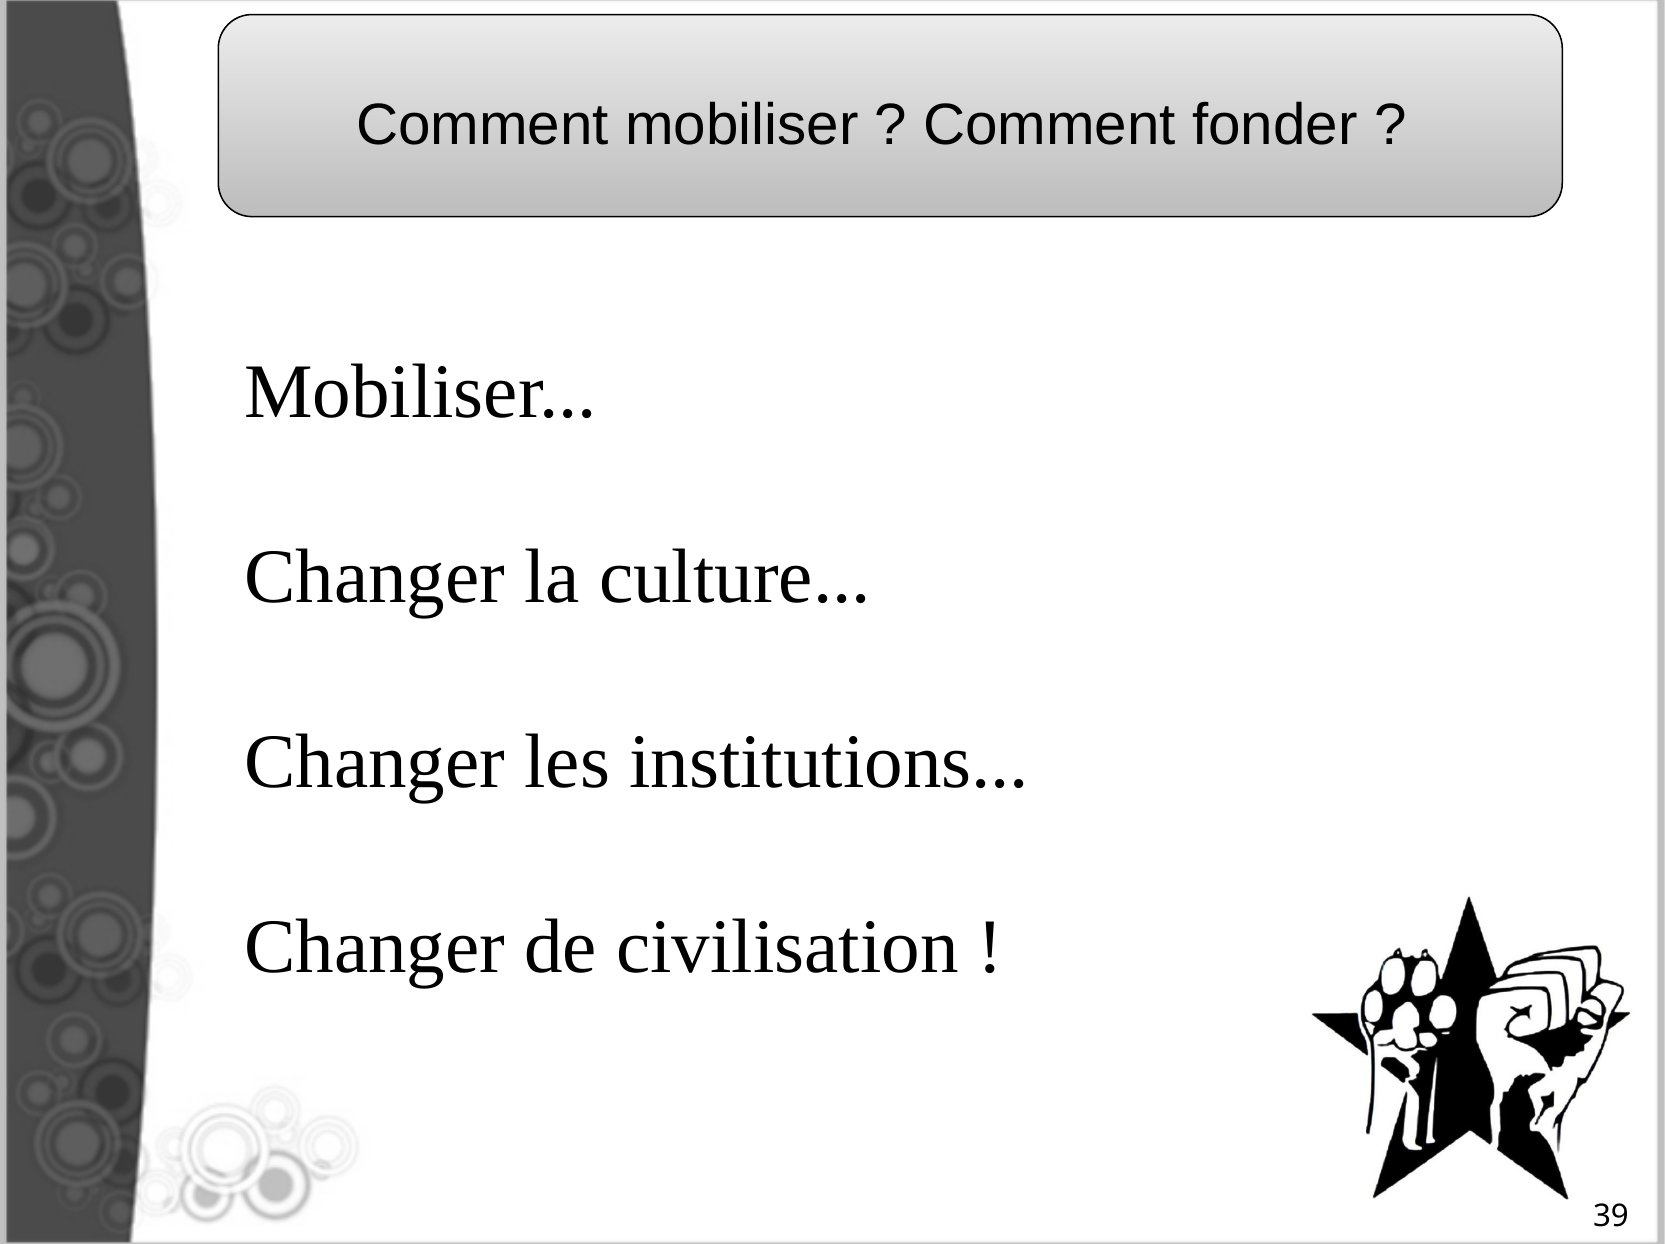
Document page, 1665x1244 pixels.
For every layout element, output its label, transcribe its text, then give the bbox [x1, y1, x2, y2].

slide_number <numéro> [1311, 1188, 1644, 1233]
text_box [218, 14, 1563, 217]
picture [3, 0, 1662, 1244]
text_box Mobiliser... Changer la culture... Changer les institutions... Changer de civilisation ! [236, 333, 1581, 996]
text_box Comment mobiliser ? Comment fonder ? [241, 30, 1540, 164]
